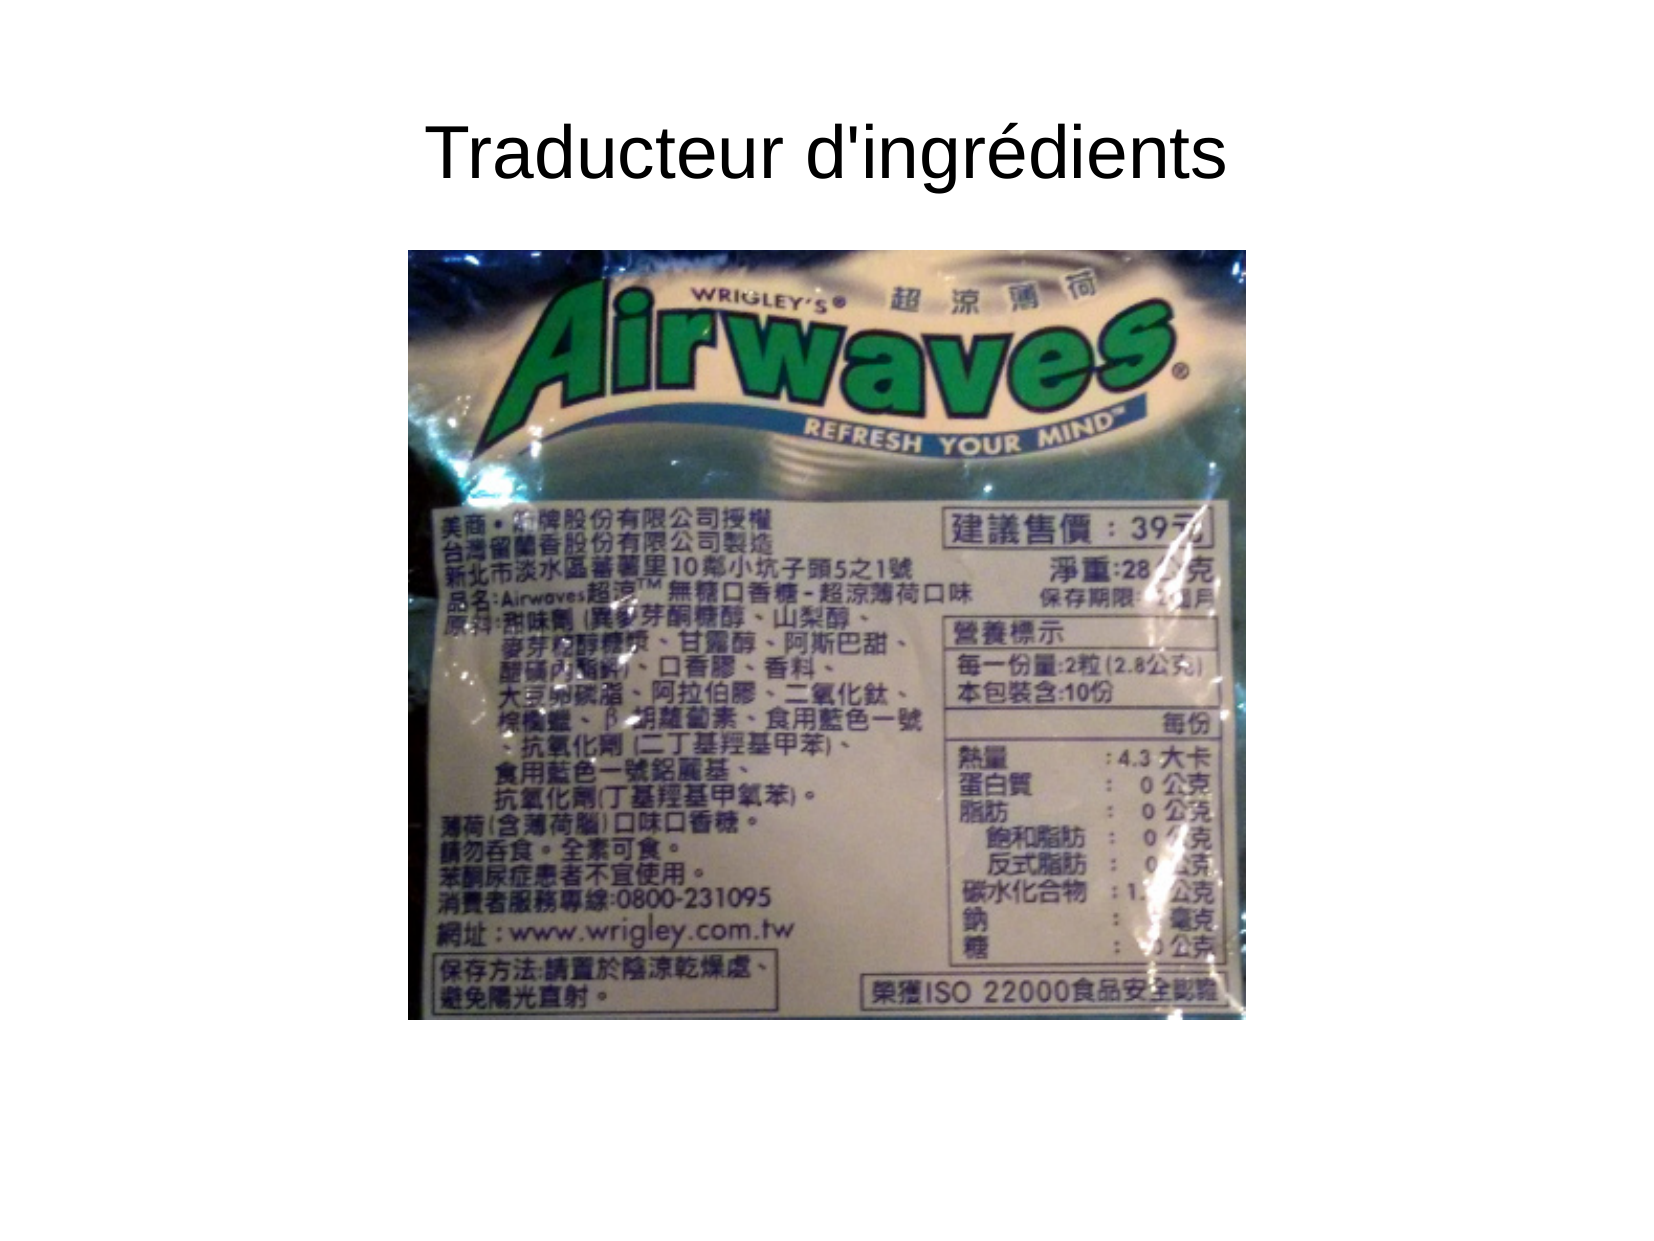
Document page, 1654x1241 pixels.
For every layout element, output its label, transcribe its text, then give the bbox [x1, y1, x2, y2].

picture [408, 250, 1246, 1021]
title Traducteur d'ingrédients [82, 49, 1571, 257]
